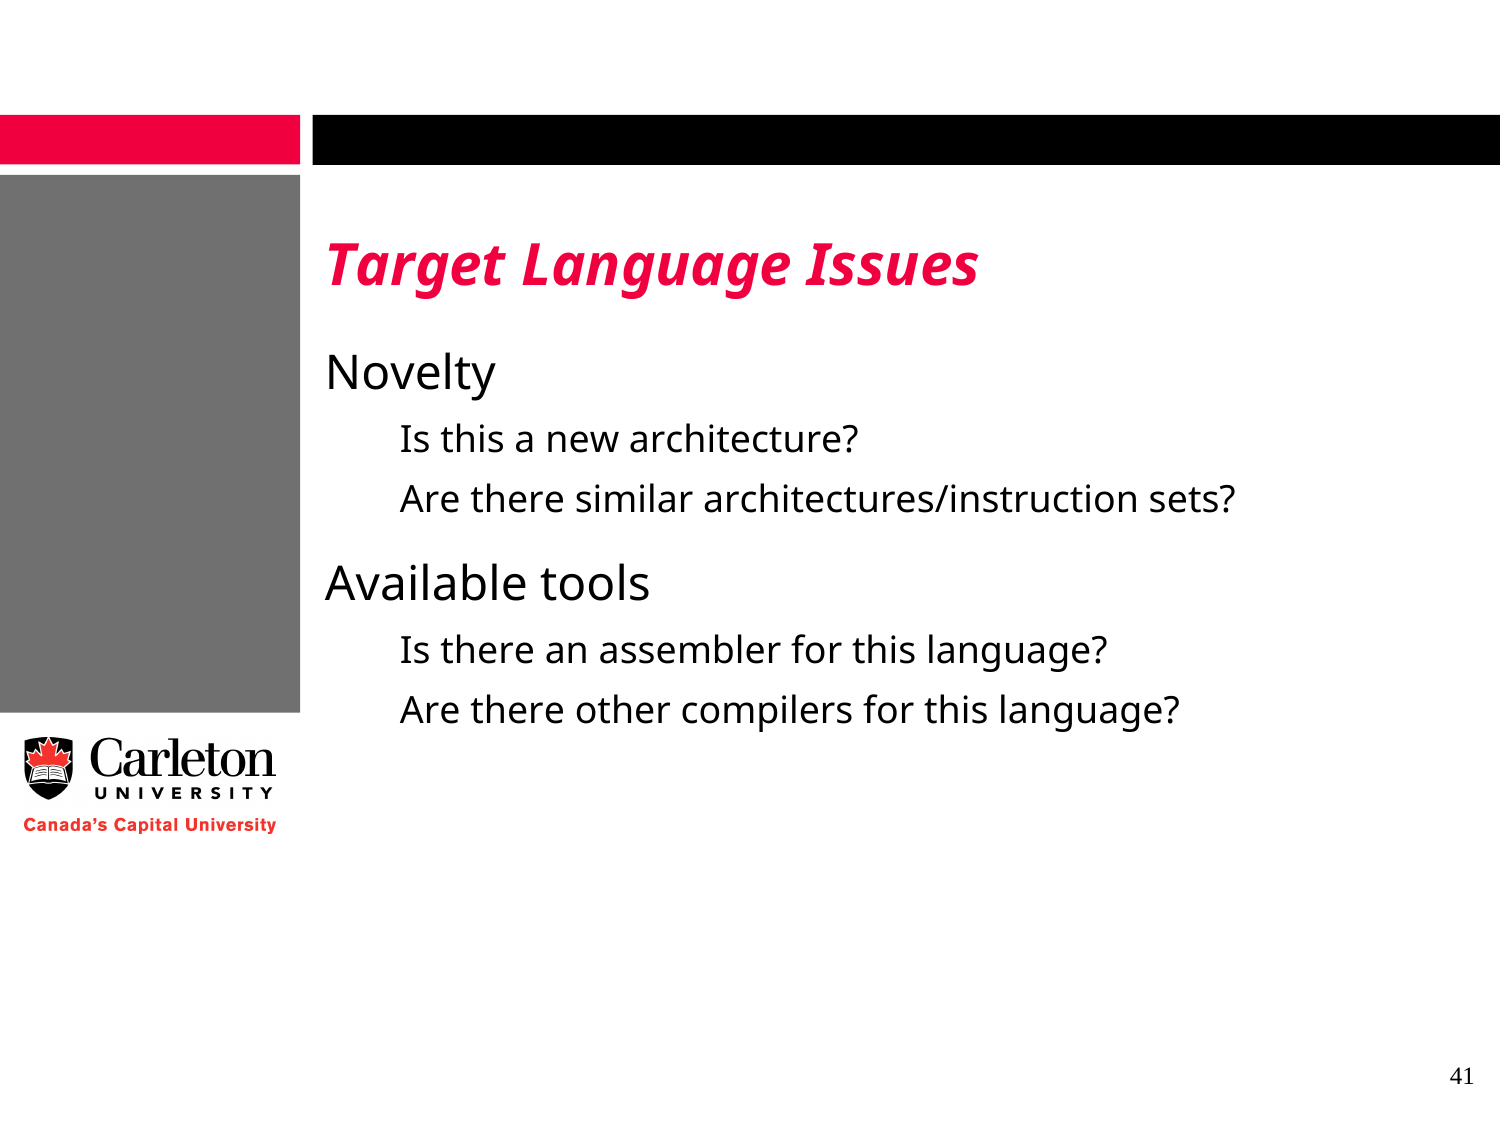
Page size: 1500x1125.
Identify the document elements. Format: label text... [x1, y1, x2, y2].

picture [24, 737, 276, 834]
list Novelty Is this a new architecture? Are there similar architectures/instruction sets? Available tools Is there an assembler for this language? Are there other compilers for this language? [324, 324, 1450, 1036]
title Target Language Issues [324, 194, 1450, 324]
